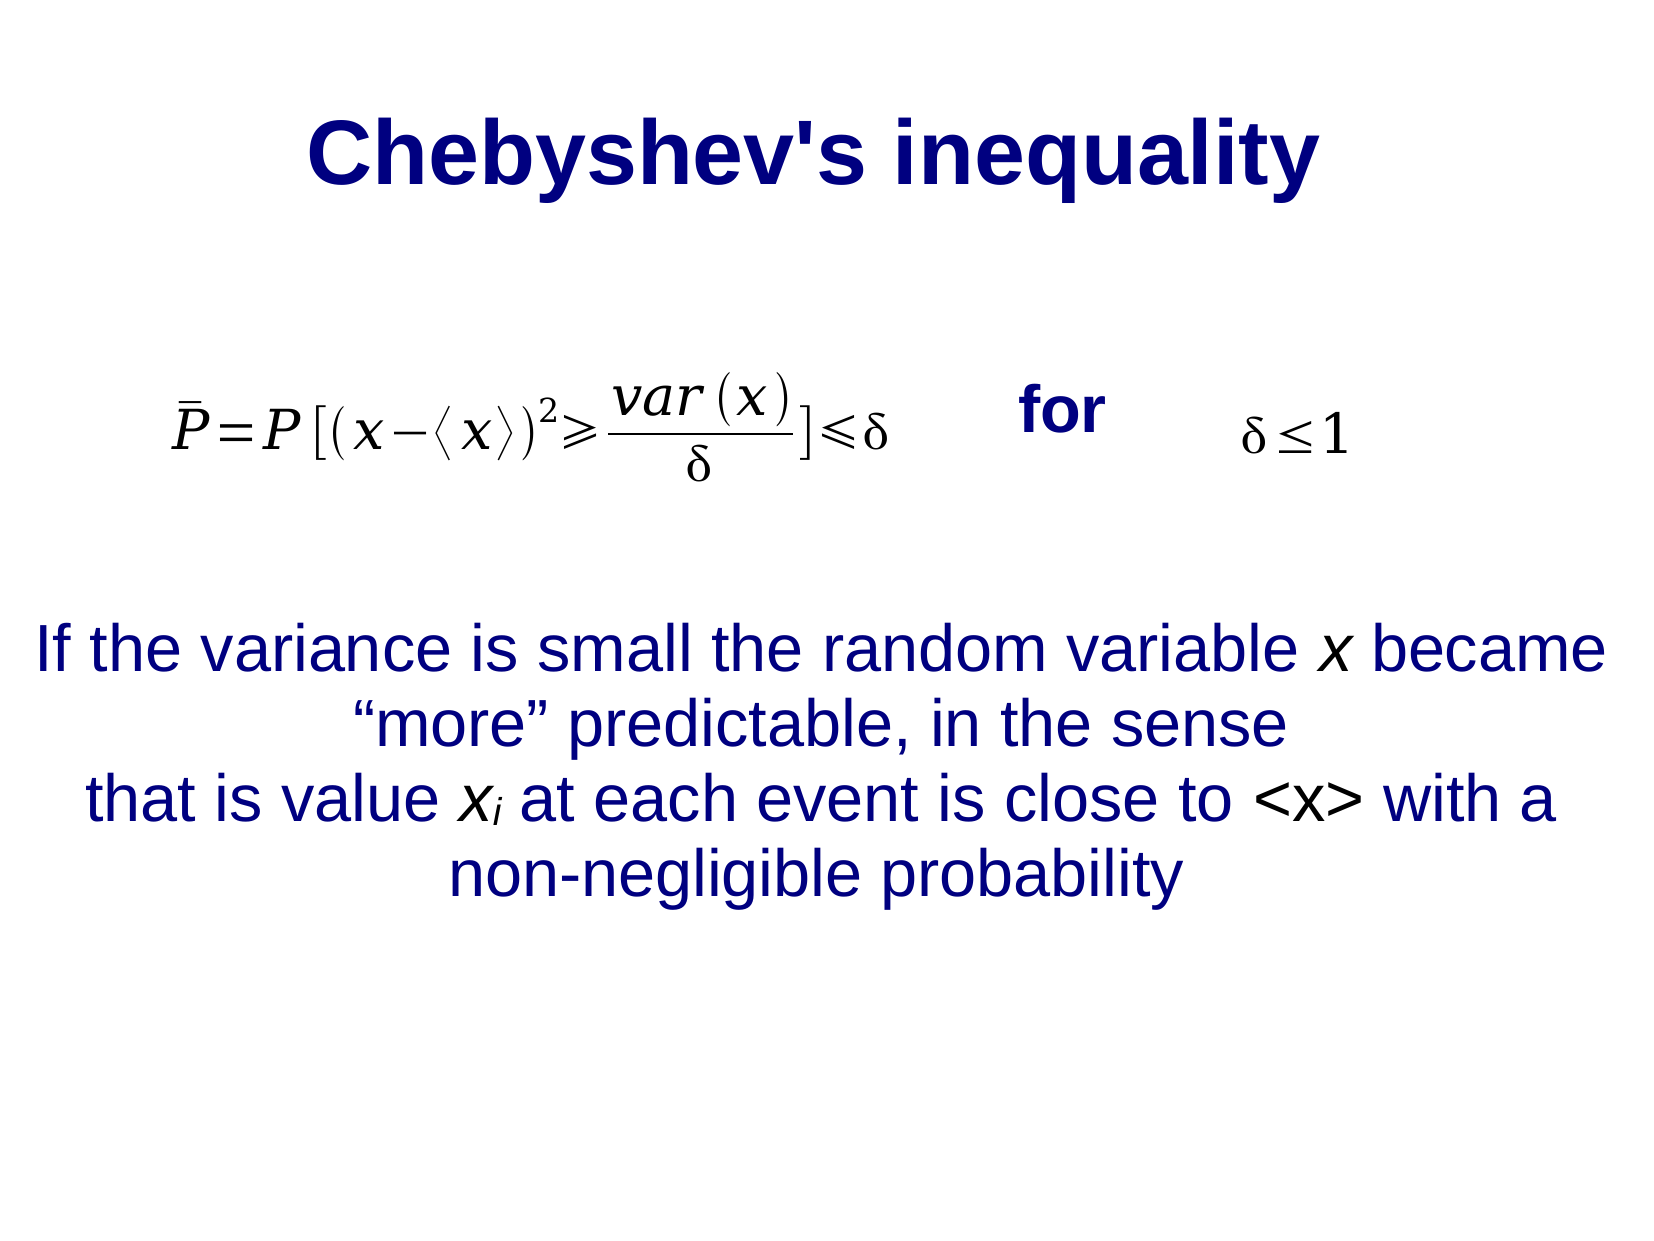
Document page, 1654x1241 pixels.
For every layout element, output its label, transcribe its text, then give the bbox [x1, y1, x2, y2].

text_box If the variance is small the random variable x became “more” predictable, in the sense that is value xi at each event is close to <x> with a non-negligible probability [19, 603, 1633, 1068]
title Chebyshev's inequality [82, 56, 1571, 250]
chart [155, 363, 907, 493]
text_box for [1003, 364, 1122, 466]
chart [1225, 401, 1368, 467]
